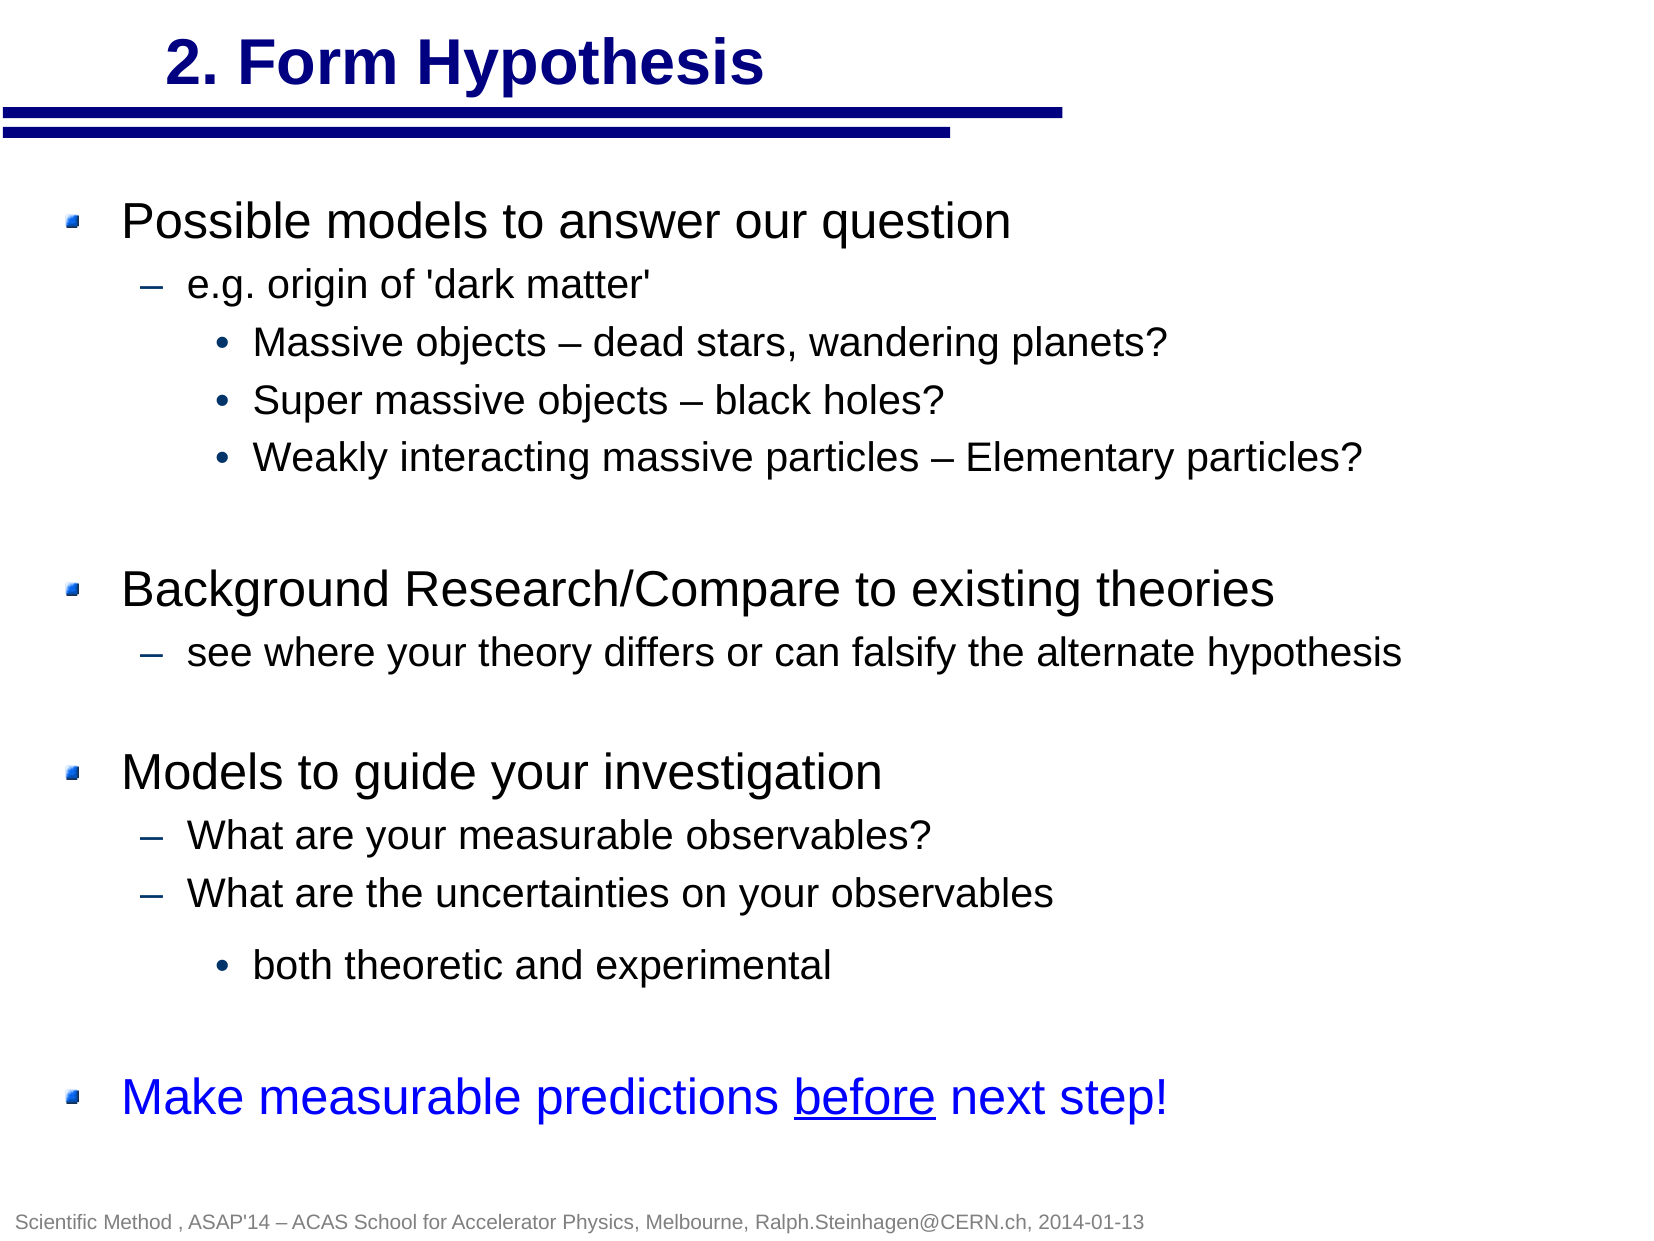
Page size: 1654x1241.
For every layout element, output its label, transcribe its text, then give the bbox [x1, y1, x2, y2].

title 2. Form Hypothesis [165, 0, 1323, 124]
list Possible models to answer our question e.g. origin of 'dark matter' Massive objects – dead stars, wandering planets? Super massive objects – black holes? Weakly interacting massive particles – Elementary particles? Background Research/Compare to existing theories see where your theory differs or can falsify the alternate hypothesis Models to guide your investigation What are your measurable observables? What are the uncertainties on your observables both theoretic and experimental Make measurable predictions before next step! [65, 192, 1628, 1205]
